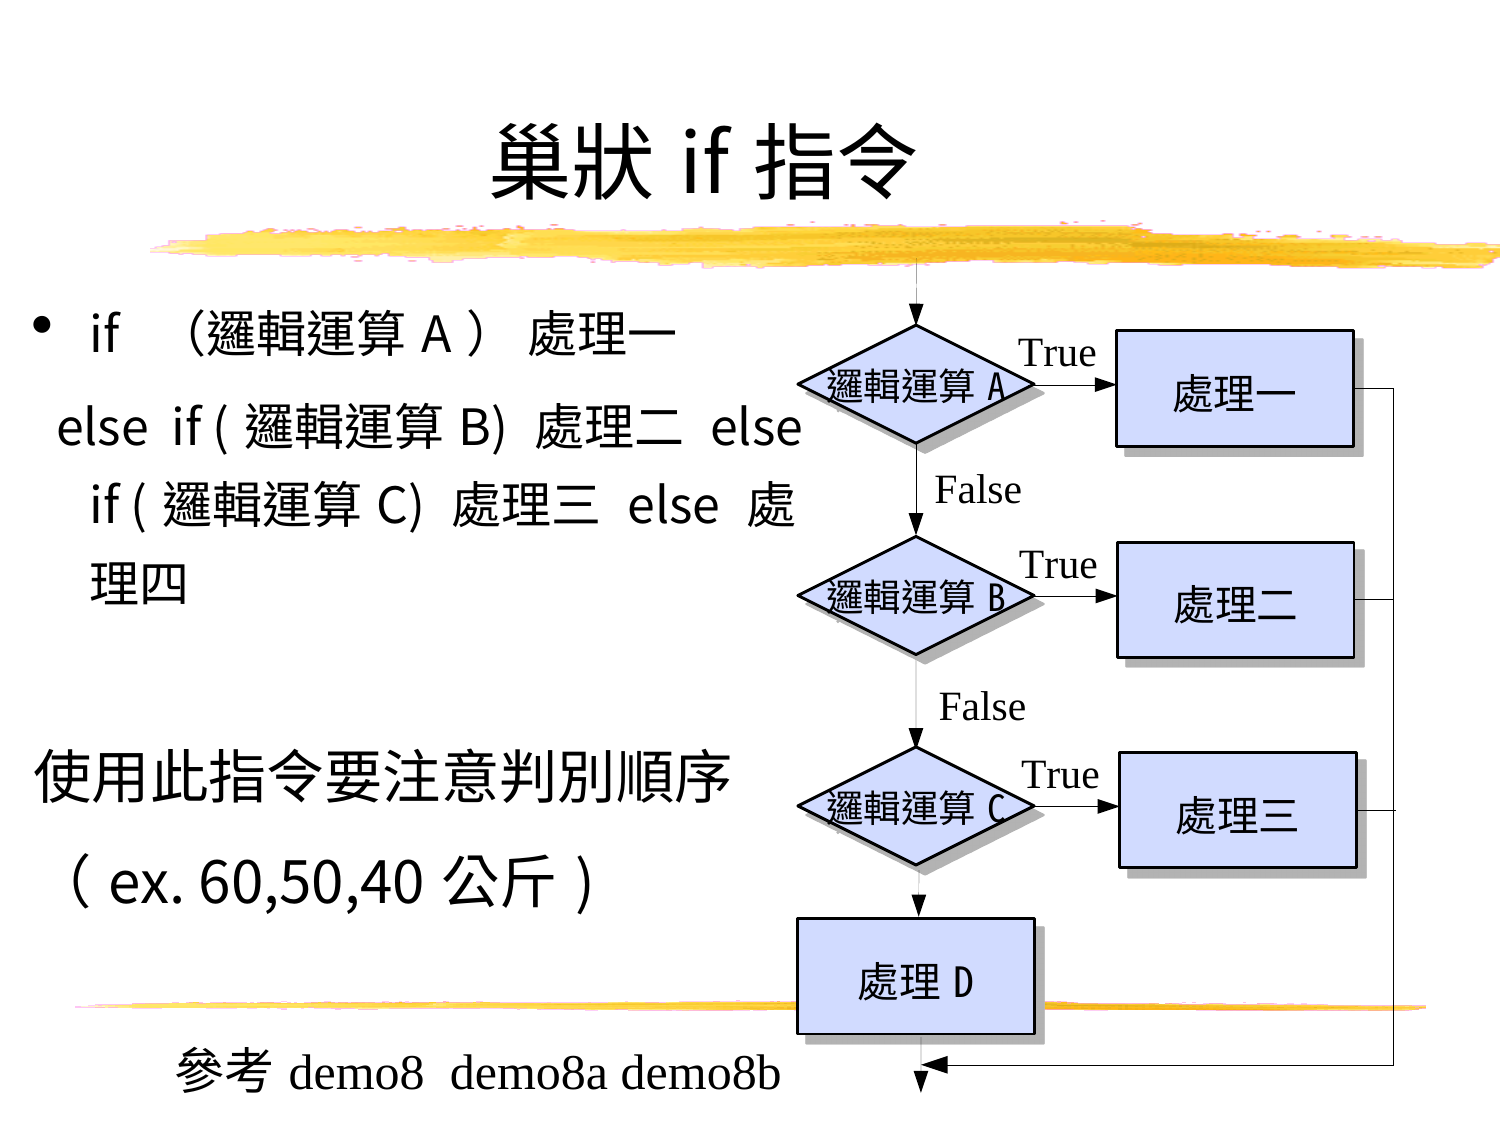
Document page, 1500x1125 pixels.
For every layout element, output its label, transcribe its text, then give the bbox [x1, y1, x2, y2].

text_box 處理二 [1117, 542, 1355, 658]
picture [1035, 999, 1383, 1013]
text_box 參考demo8 demo8a demo8b [174, 1025, 777, 1089]
picture [1384, 999, 1426, 1013]
title 巢狀if指令 [66, 37, 1342, 225]
text_box True [1018, 537, 1099, 586]
text_box False [938, 679, 1028, 729]
text_box 邏輯運算A [797, 325, 1035, 444]
text_box 處理D [797, 918, 1035, 1034]
text_box False [934, 462, 1024, 512]
text_box 邏輯運算C [797, 746, 1035, 865]
text_box True [1020, 747, 1101, 797]
picture [150, 215, 1500, 279]
text_box True [1017, 325, 1098, 375]
text_box 處理三 [1119, 752, 1357, 868]
text_box 邏輯運算B [797, 536, 1035, 655]
list if （邏輯運算A） 處理一 else if (邏輯運算B) 處理二 else if (邏輯運算C) 處理三 else 處理四 使用此指令要注意判別順序 （ex. 60,50,40公斤) [18, 281, 848, 1078]
text_box 處理一 [1116, 330, 1354, 447]
